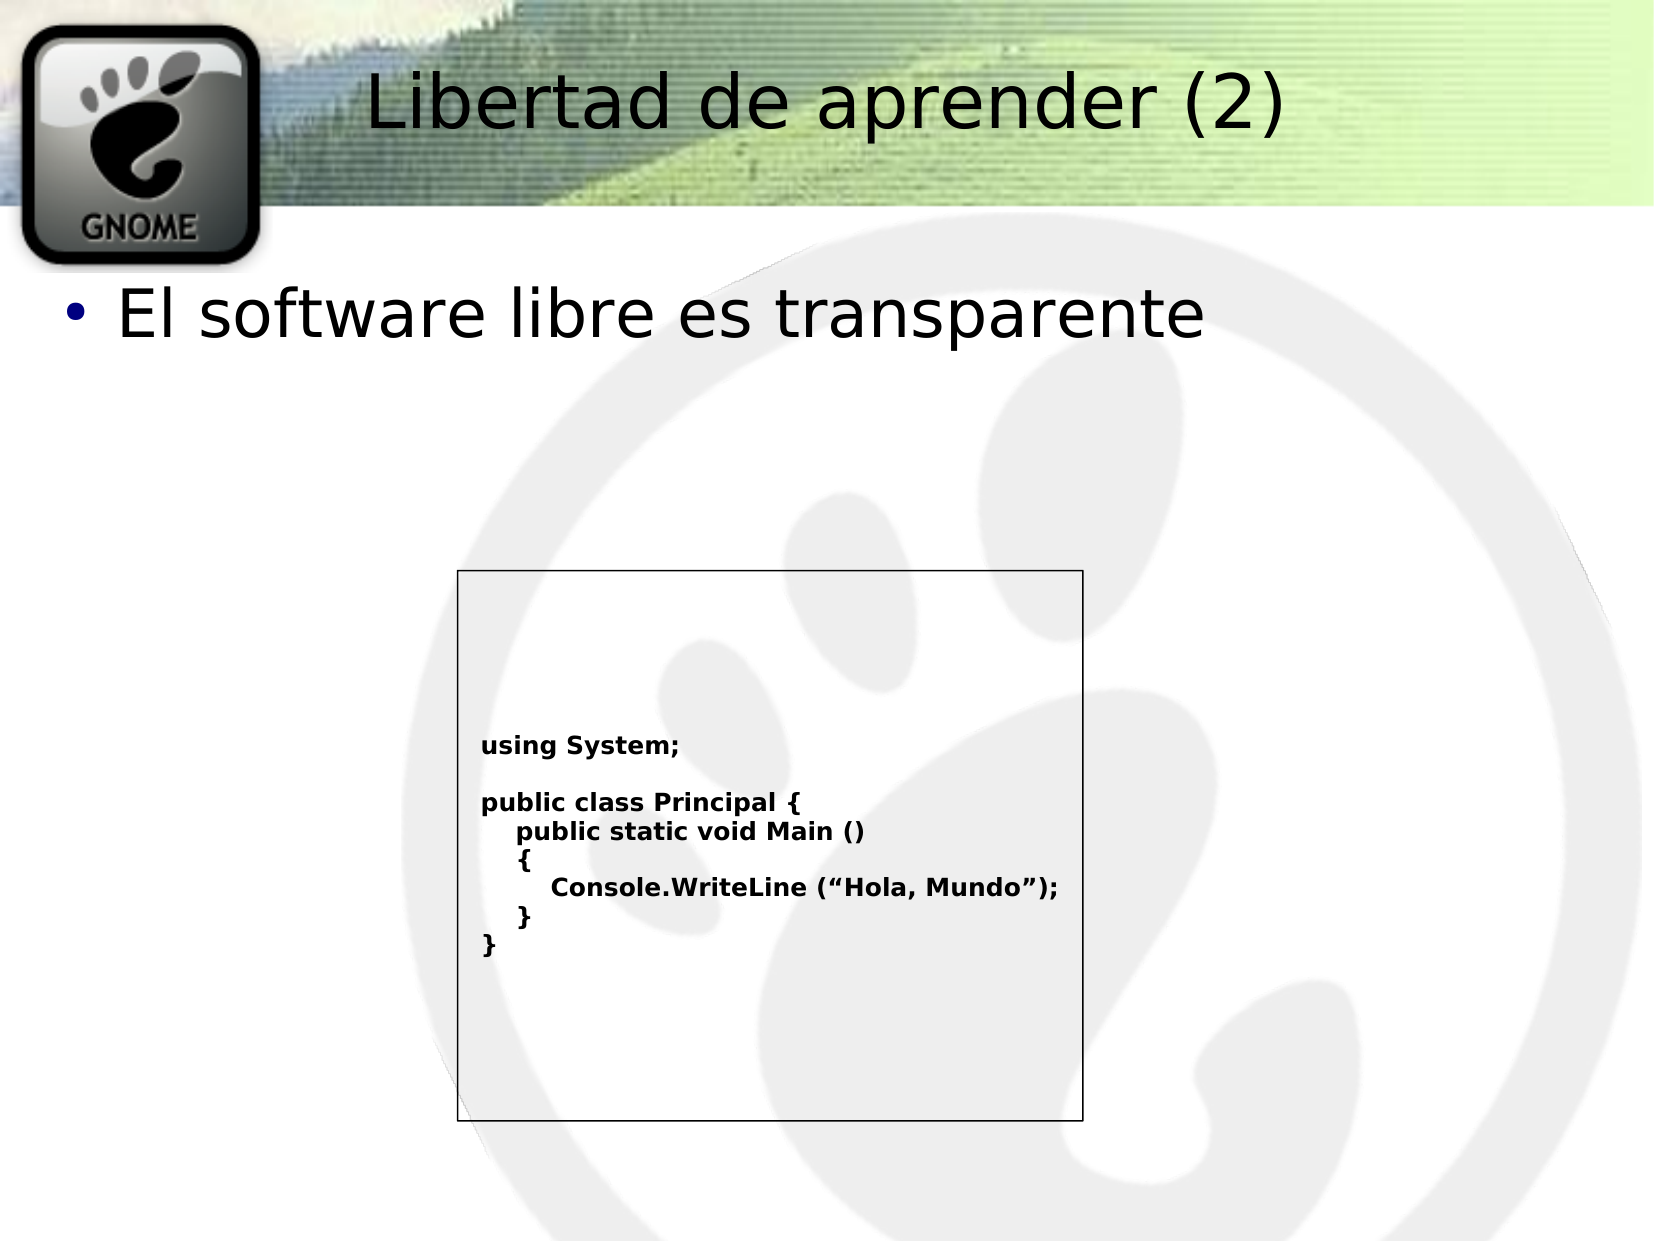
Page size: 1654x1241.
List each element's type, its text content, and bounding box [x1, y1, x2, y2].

title Libertad de aprender (2) [0, 0, 1653, 207]
picture [0, 0, 1654, 1241]
list El software libre es transparente [29, 280, 1625, 1240]
